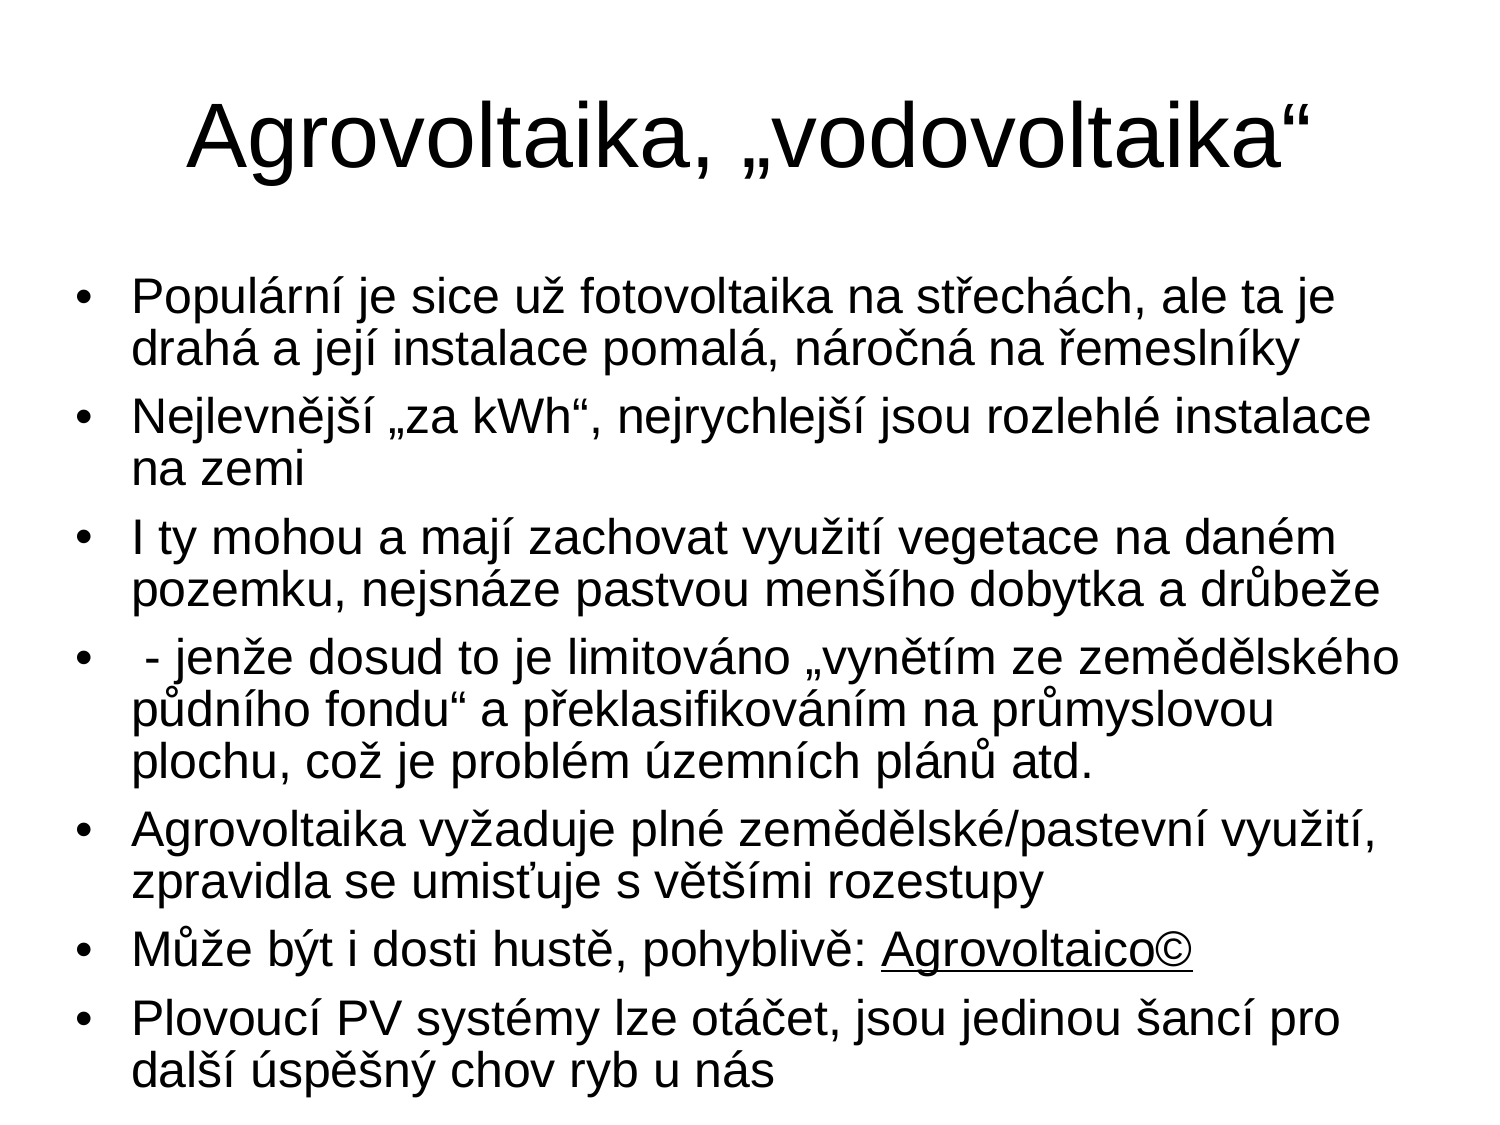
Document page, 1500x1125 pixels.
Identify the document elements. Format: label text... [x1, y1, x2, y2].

list Populární je sice už fotovoltaika na střechách, ale ta je drahá a její instalace pomalá, náročná na řemeslníky Nejlevnější „za kWh“, nejrychlejší jsou rozlehlé instalace na zemi I ty mohou a mají zachovat využití vegetace na daném pozemku, nejsnáze pastvou menšího dobytka a drůbeže - jenže dosud to je limitováno „vynětím ze zemědělského půdního fondu“ a překlasifikováním na průmyslovou plochu, což je problém územních plánů atd. Agrovoltaika vyžaduje plné zemědělské/pastevní využití, zpravidla se umisťuje s většími rozestupy Může být i dosti hustě, pohyblivě: Agrovoltaico© Plovoucí PV systémy lze otáčet, jsou jedinou šancí pro další úspěšný chov ryb u nás [75, 200, 1425, 1125]
title Agrovoltaika, „vodovoltaika“ [75, 21, 1425, 200]
